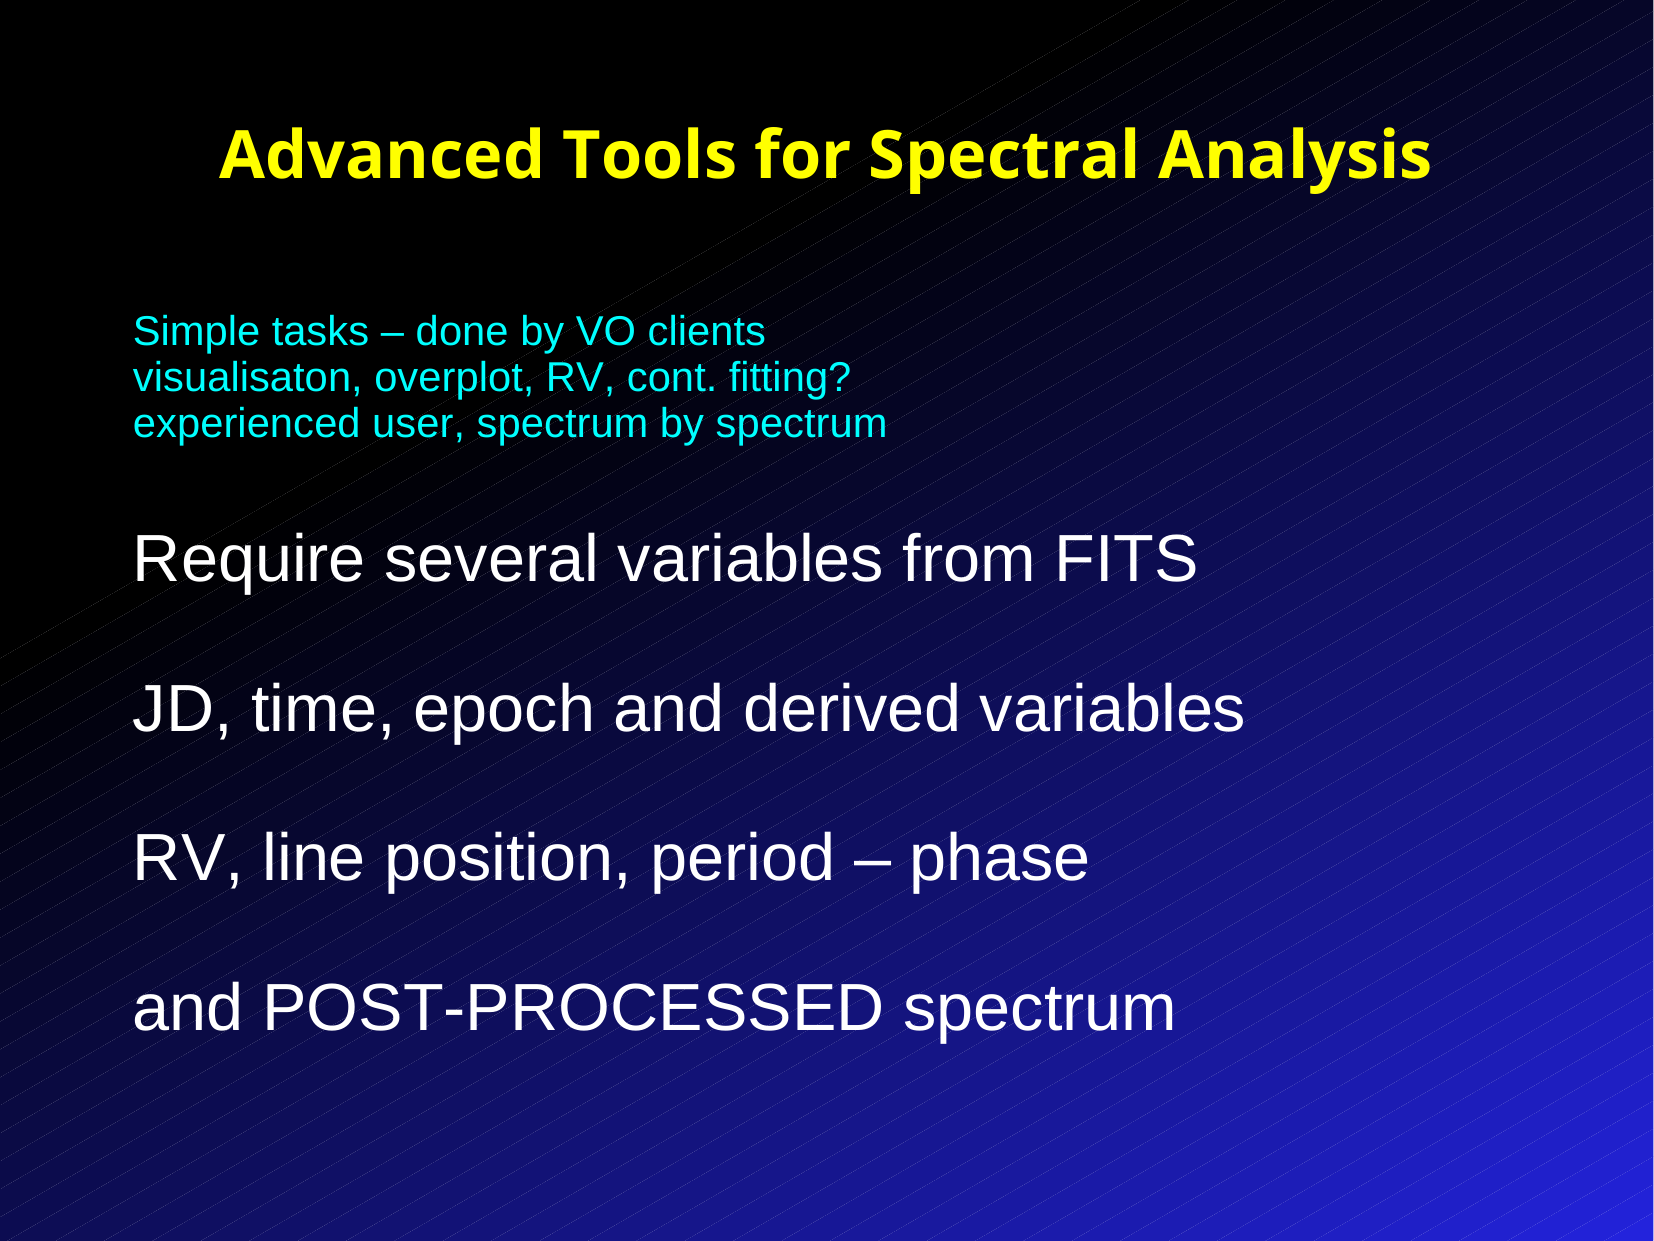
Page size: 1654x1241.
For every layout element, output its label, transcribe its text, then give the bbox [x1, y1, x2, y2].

text_box Simple tasks – done by VO clients visualisaton, overplot, RV, cont. fitting? experienced user, spectrum by spectrum Require several variables from FITS JD, time, epoch and derived variables RV, line position, period – phase and POST-PROCESSED spectrum [118, 225, 1506, 1164]
title Advanced Tools for Spectral Analysis [82, 49, 1571, 257]
